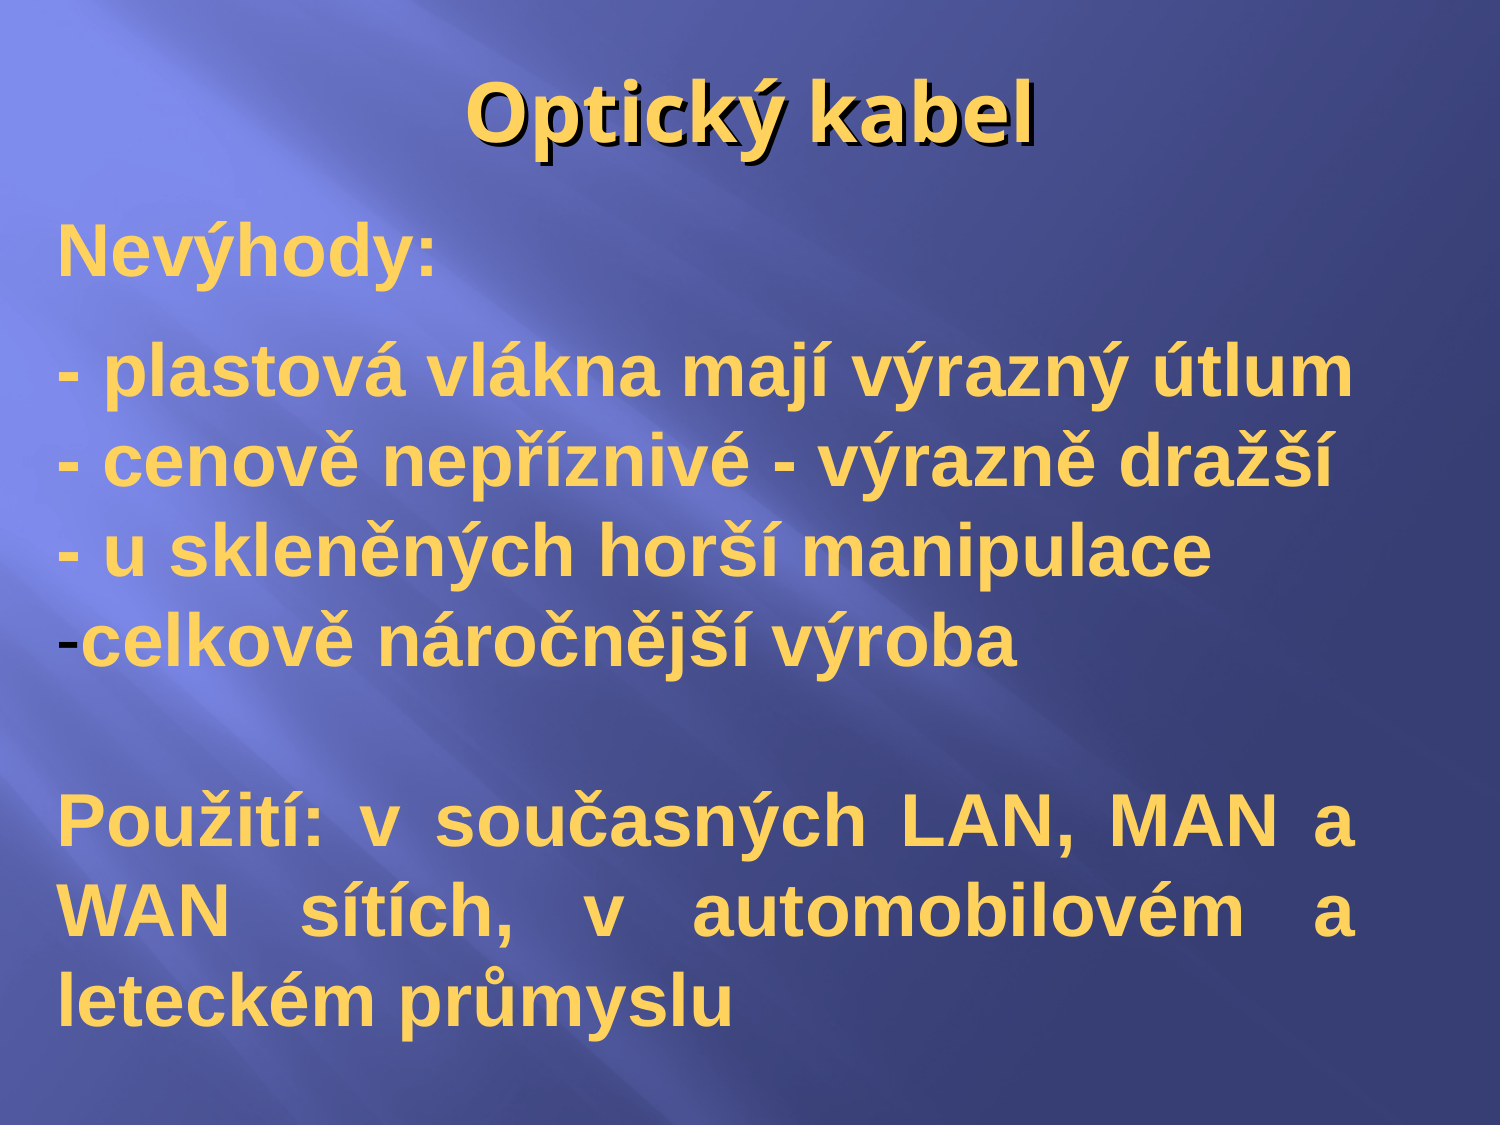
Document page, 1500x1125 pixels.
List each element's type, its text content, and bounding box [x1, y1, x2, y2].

title Optický kabel [64, 45, 1436, 172]
text_box Nevýhody: - plastová vlákna mají výrazný útlum - cenově nepříznivé - výrazně dražší - u skleněných horší manipulace celkově náročnější výroba Použití: v současných LAN, MAN a WAN sítích, v automobilovém a leteckém průmyslu [41, 172, 1459, 1071]
